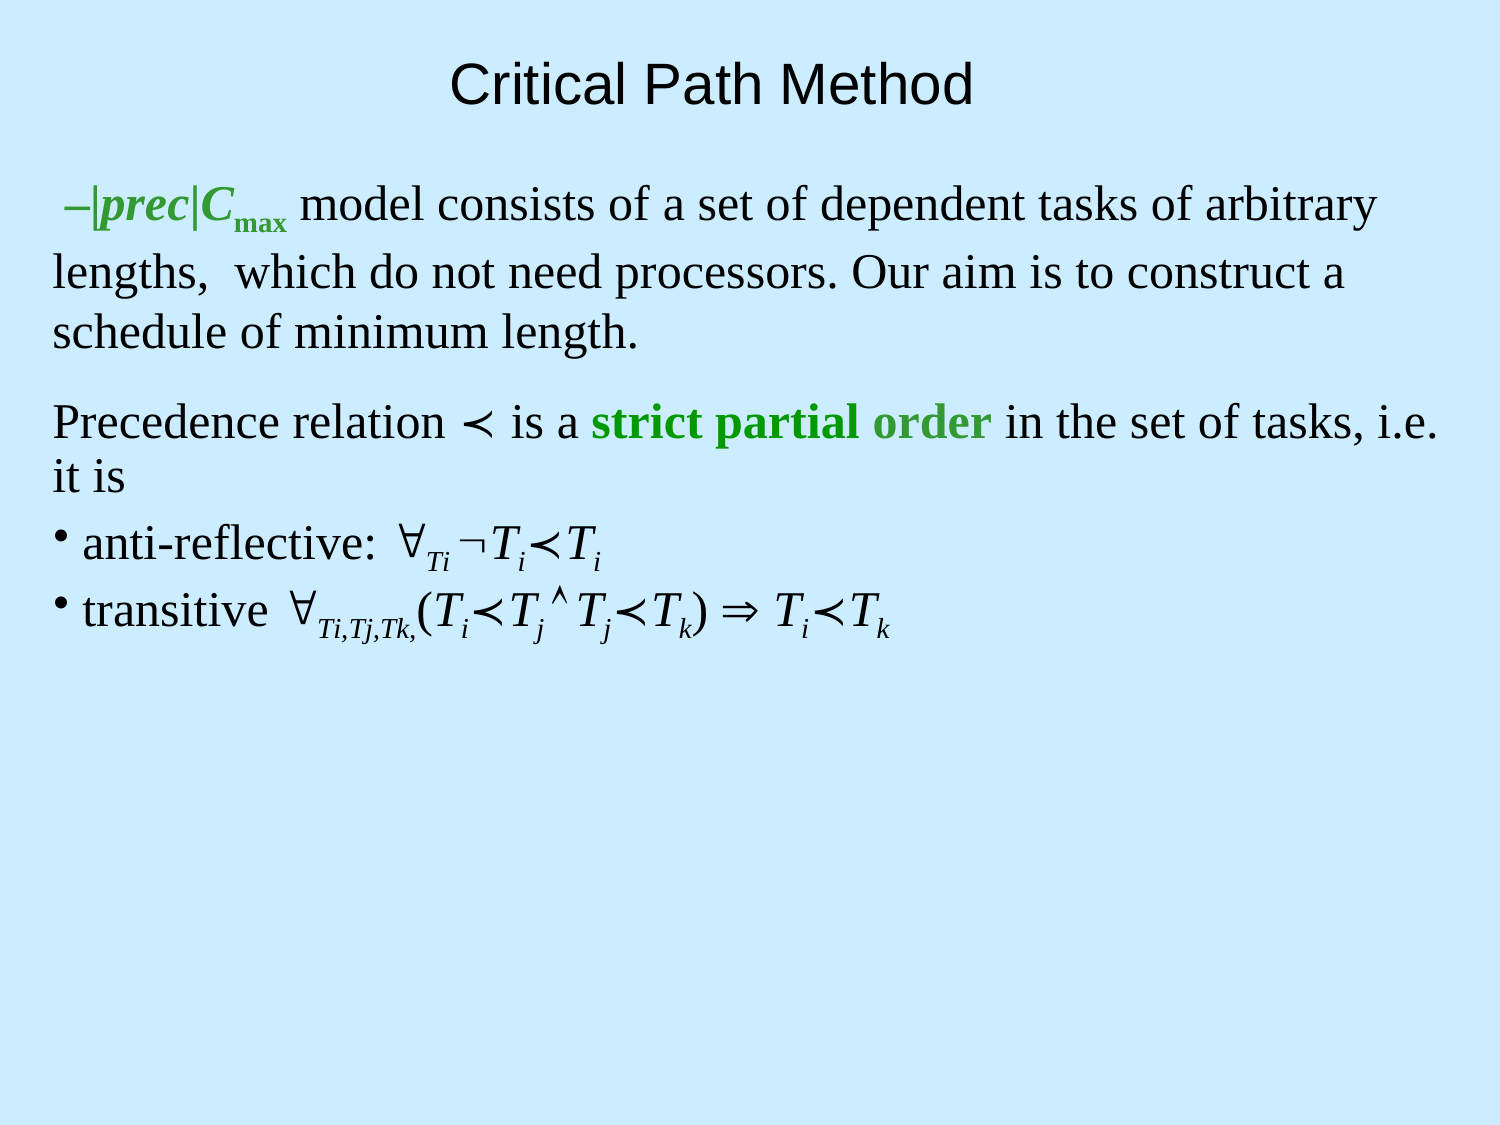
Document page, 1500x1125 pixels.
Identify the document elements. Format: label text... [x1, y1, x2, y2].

text_box Precedence relation  is a strict partial order in the set of tasks, i.e. it is anti-reflective: Ti TiTi transitive Ti,Tj,Tk,(TiTj  TjTk)  TiTk [37, 387, 1476, 645]
text_box –|prec|Cmax model consists of a set of dependent tasks of arbitrary lengths, which do not need processors. Our aim is to construct a schedule of minimum length. [37, 162, 1500, 367]
title Critical Path Method [0, 0, 1463, 175]
